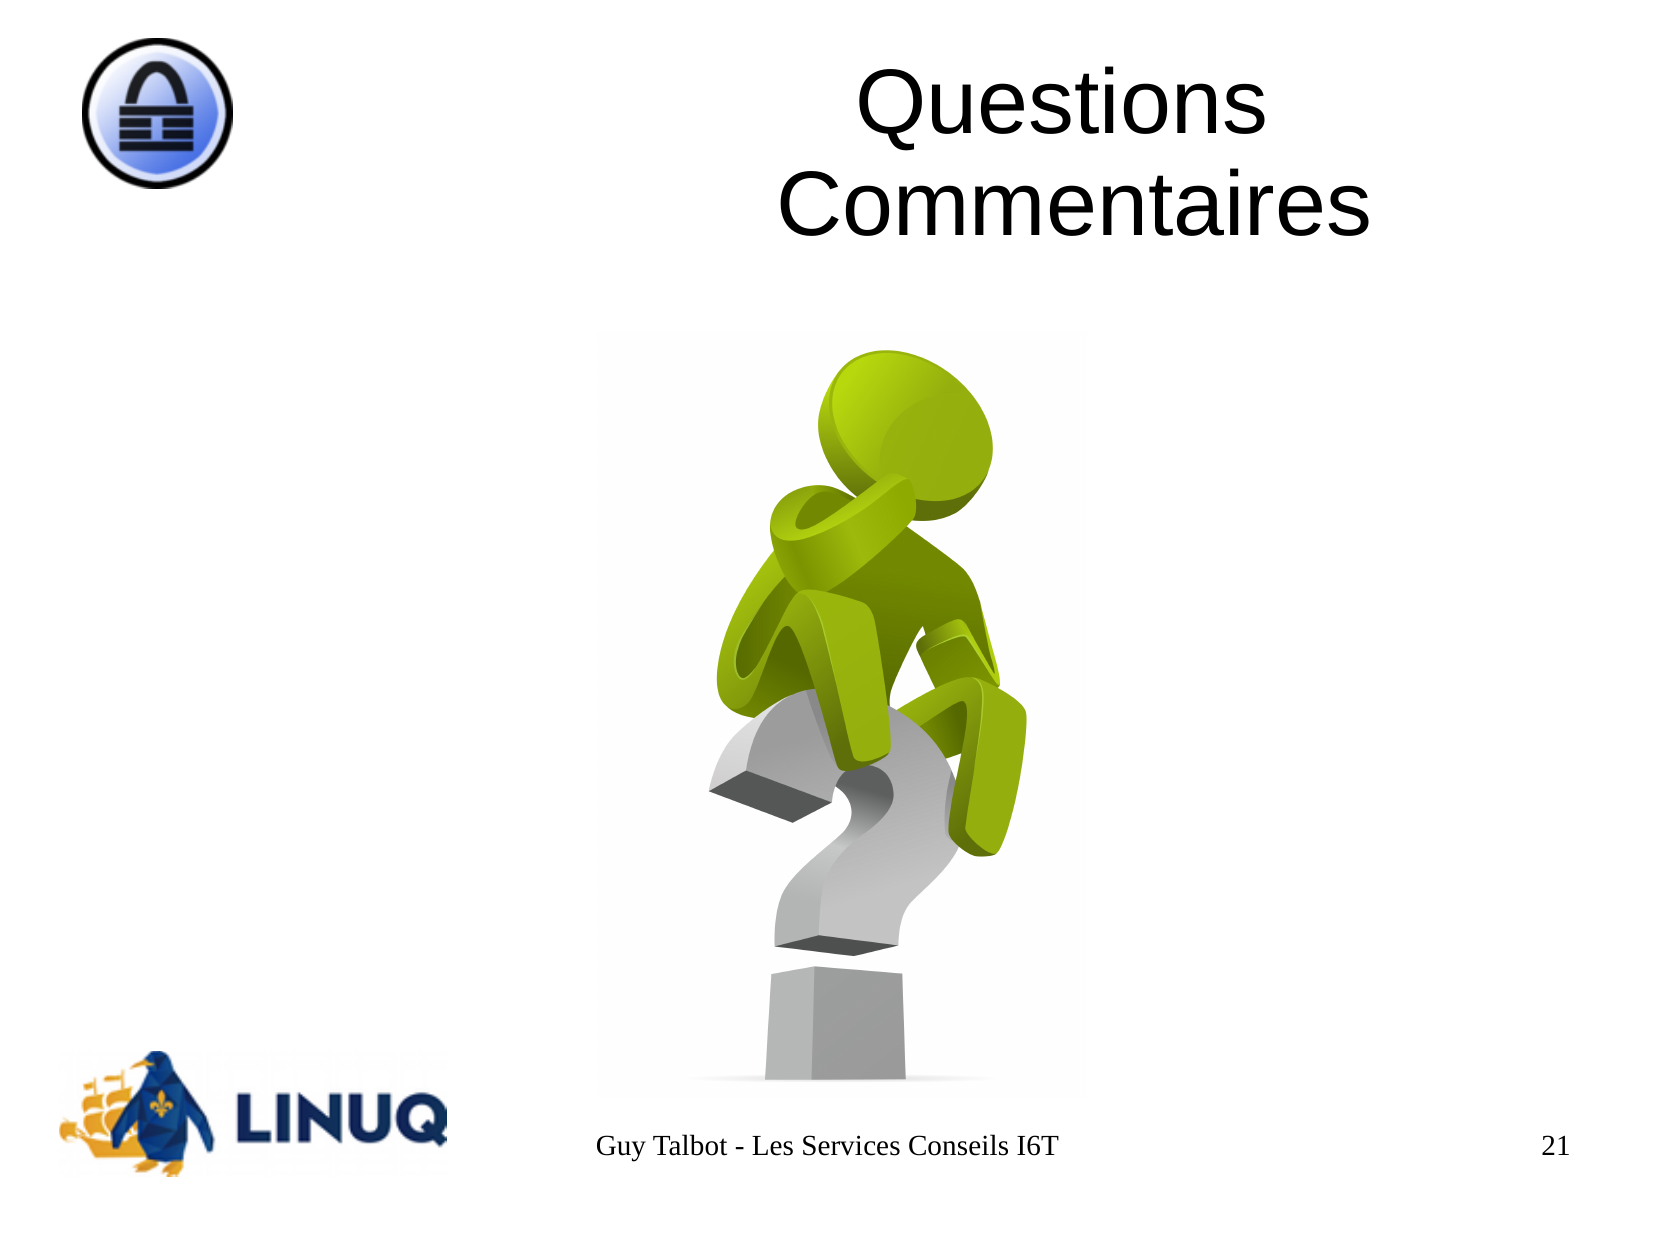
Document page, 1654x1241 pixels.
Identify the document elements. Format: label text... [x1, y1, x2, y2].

title Questions Commentaires [578, 49, 1571, 257]
picture [82, 38, 233, 189]
picture [596, 330, 1087, 1097]
picture [59, 1051, 447, 1177]
